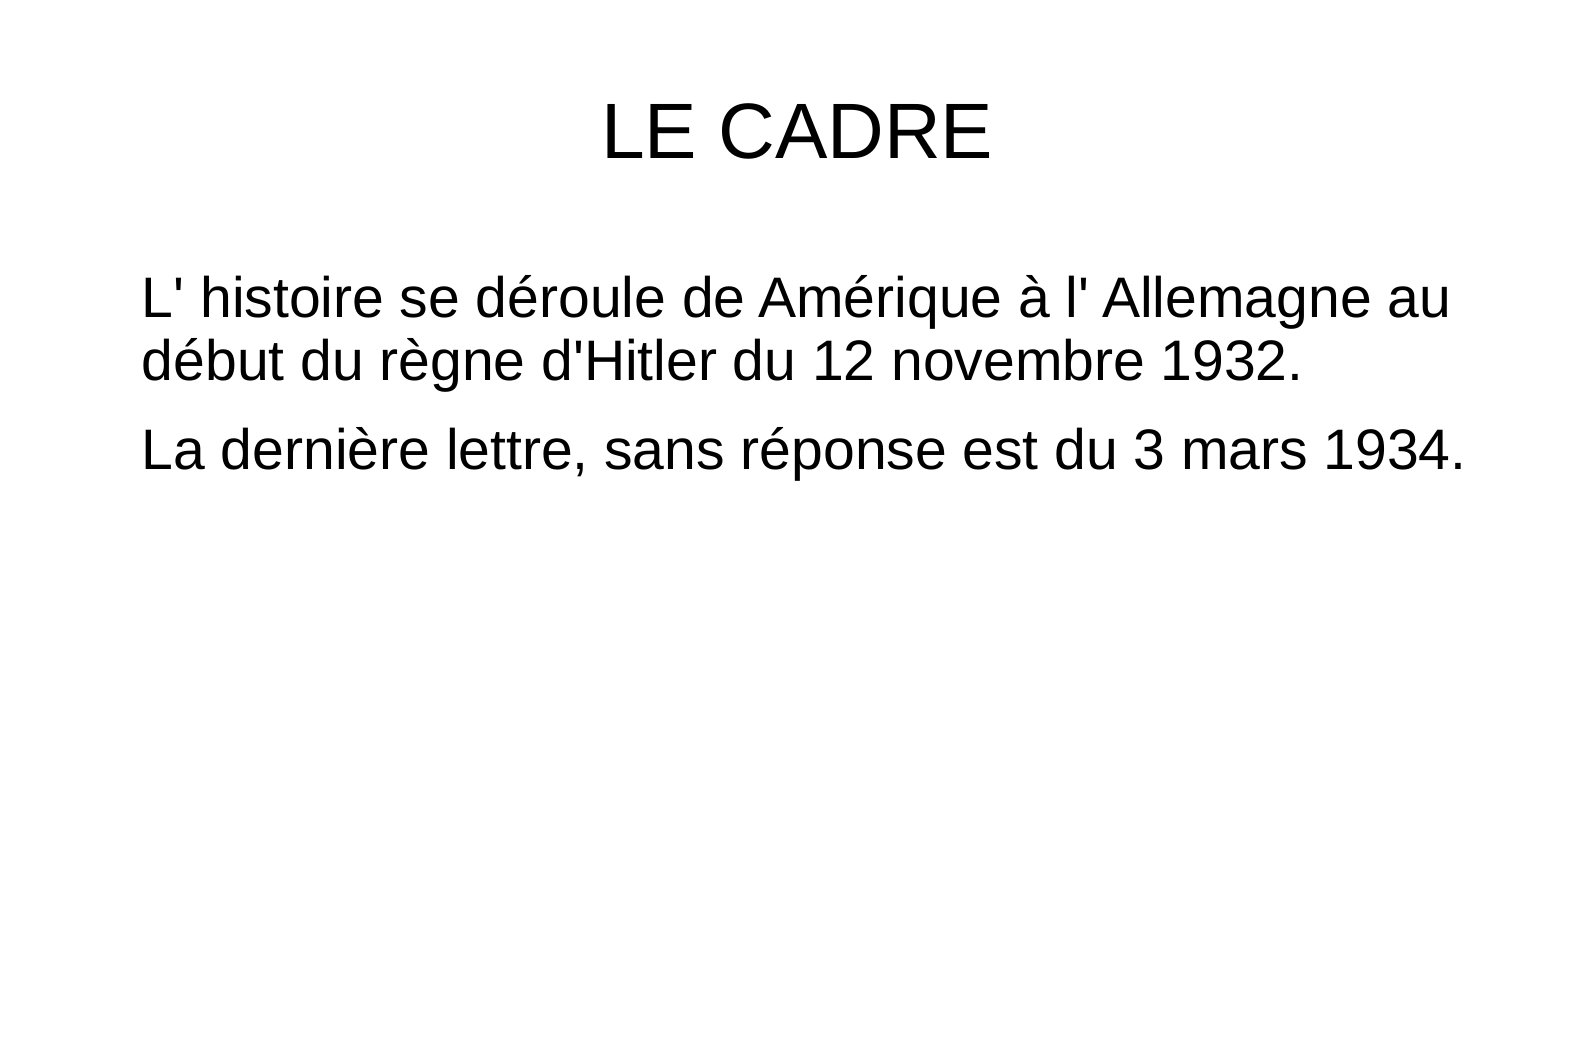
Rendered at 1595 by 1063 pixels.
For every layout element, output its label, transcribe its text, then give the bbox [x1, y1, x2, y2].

title LE CADRE [79, 42, 1515, 220]
list L' histoire se déroule de Amérique à l' Allemagne au début du règne d'Hitler du 12 novembre 1932. La dernière lettre, sans réponse est du 3 mars 1934. [70, 265, 1506, 968]
